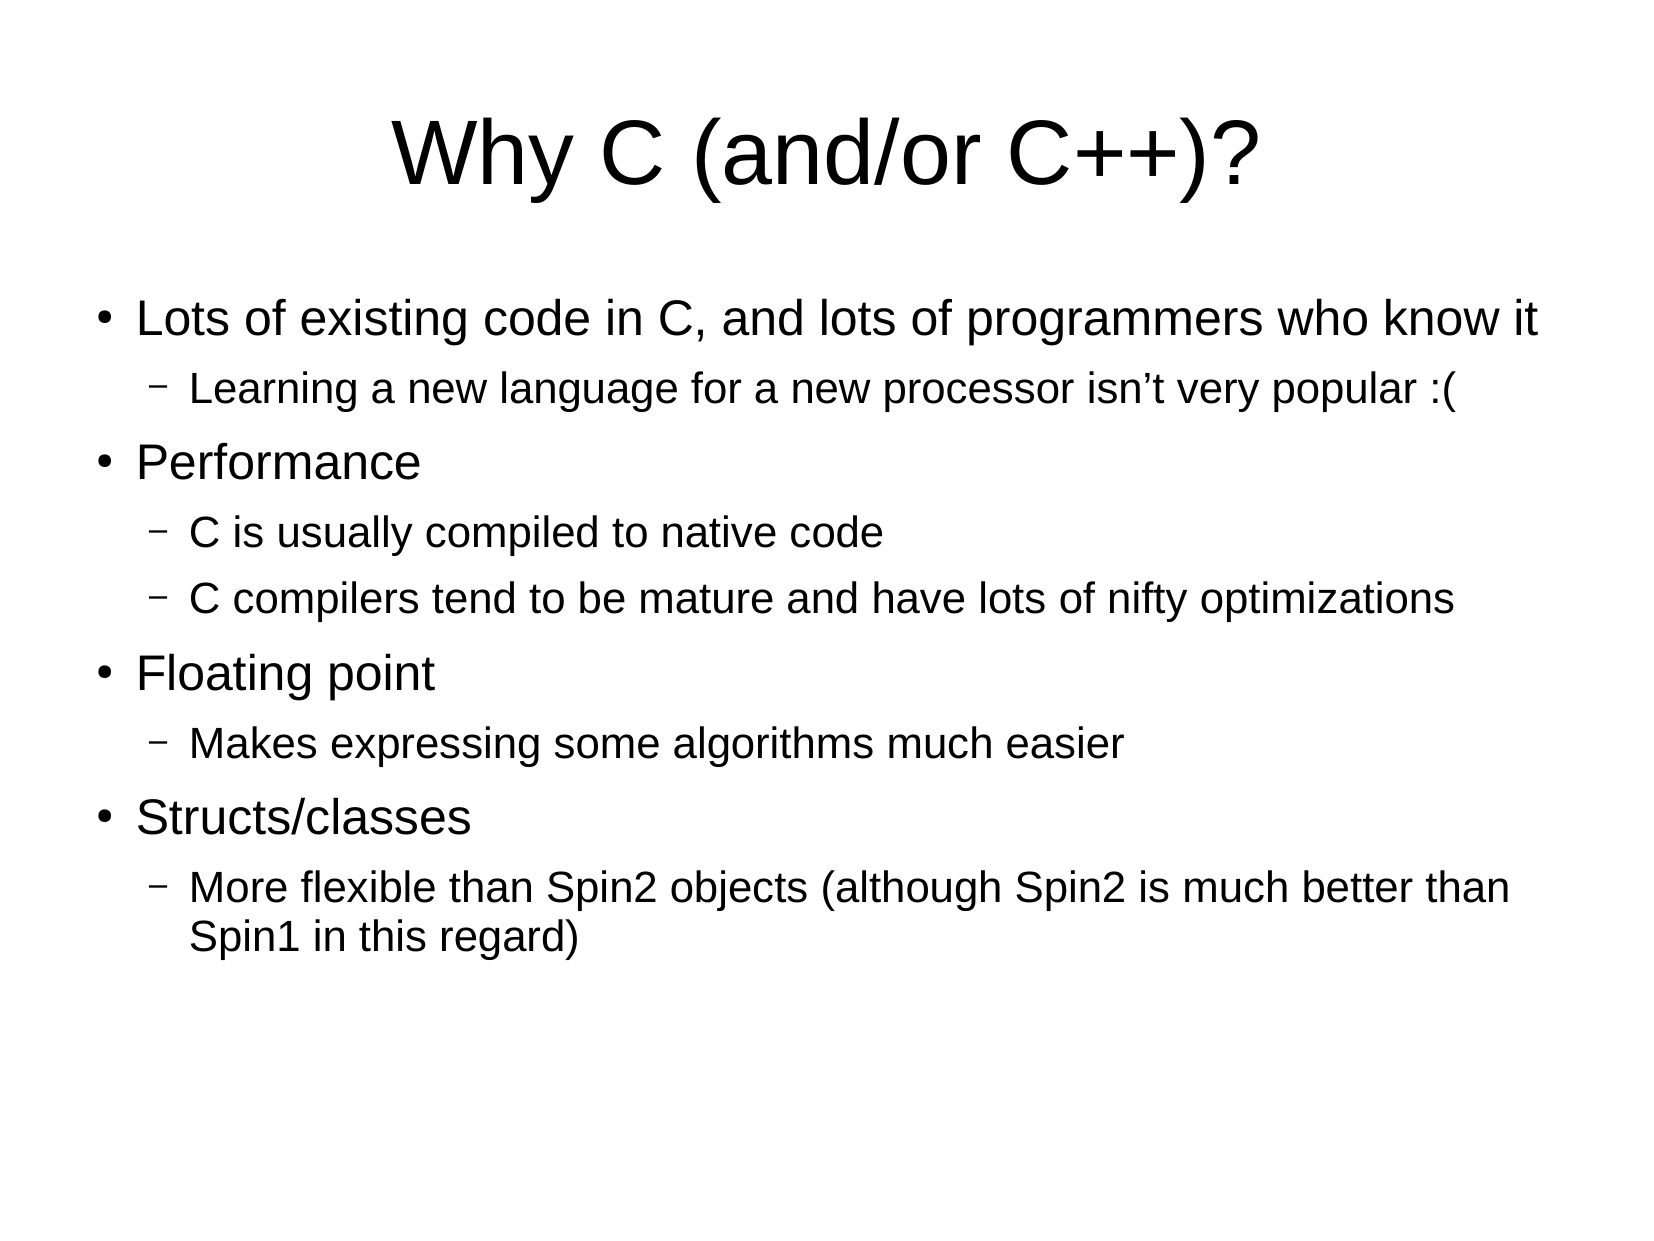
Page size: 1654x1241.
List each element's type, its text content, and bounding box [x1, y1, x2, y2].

list Lots of existing code in C, and lots of programmers who know it Learning a new language for a new processor isn’t very popular :( Performance C is usually compiled to native code C compilers tend to be mature and have lots of nifty optimizations Floating point Makes expressing some algorithms much easier Structs/classes More flexible than Spin2 objects (although Spin2 is much better than Spin1 in this regard) [82, 290, 1571, 1010]
title Why C (and/or C++)? [82, 49, 1571, 257]
